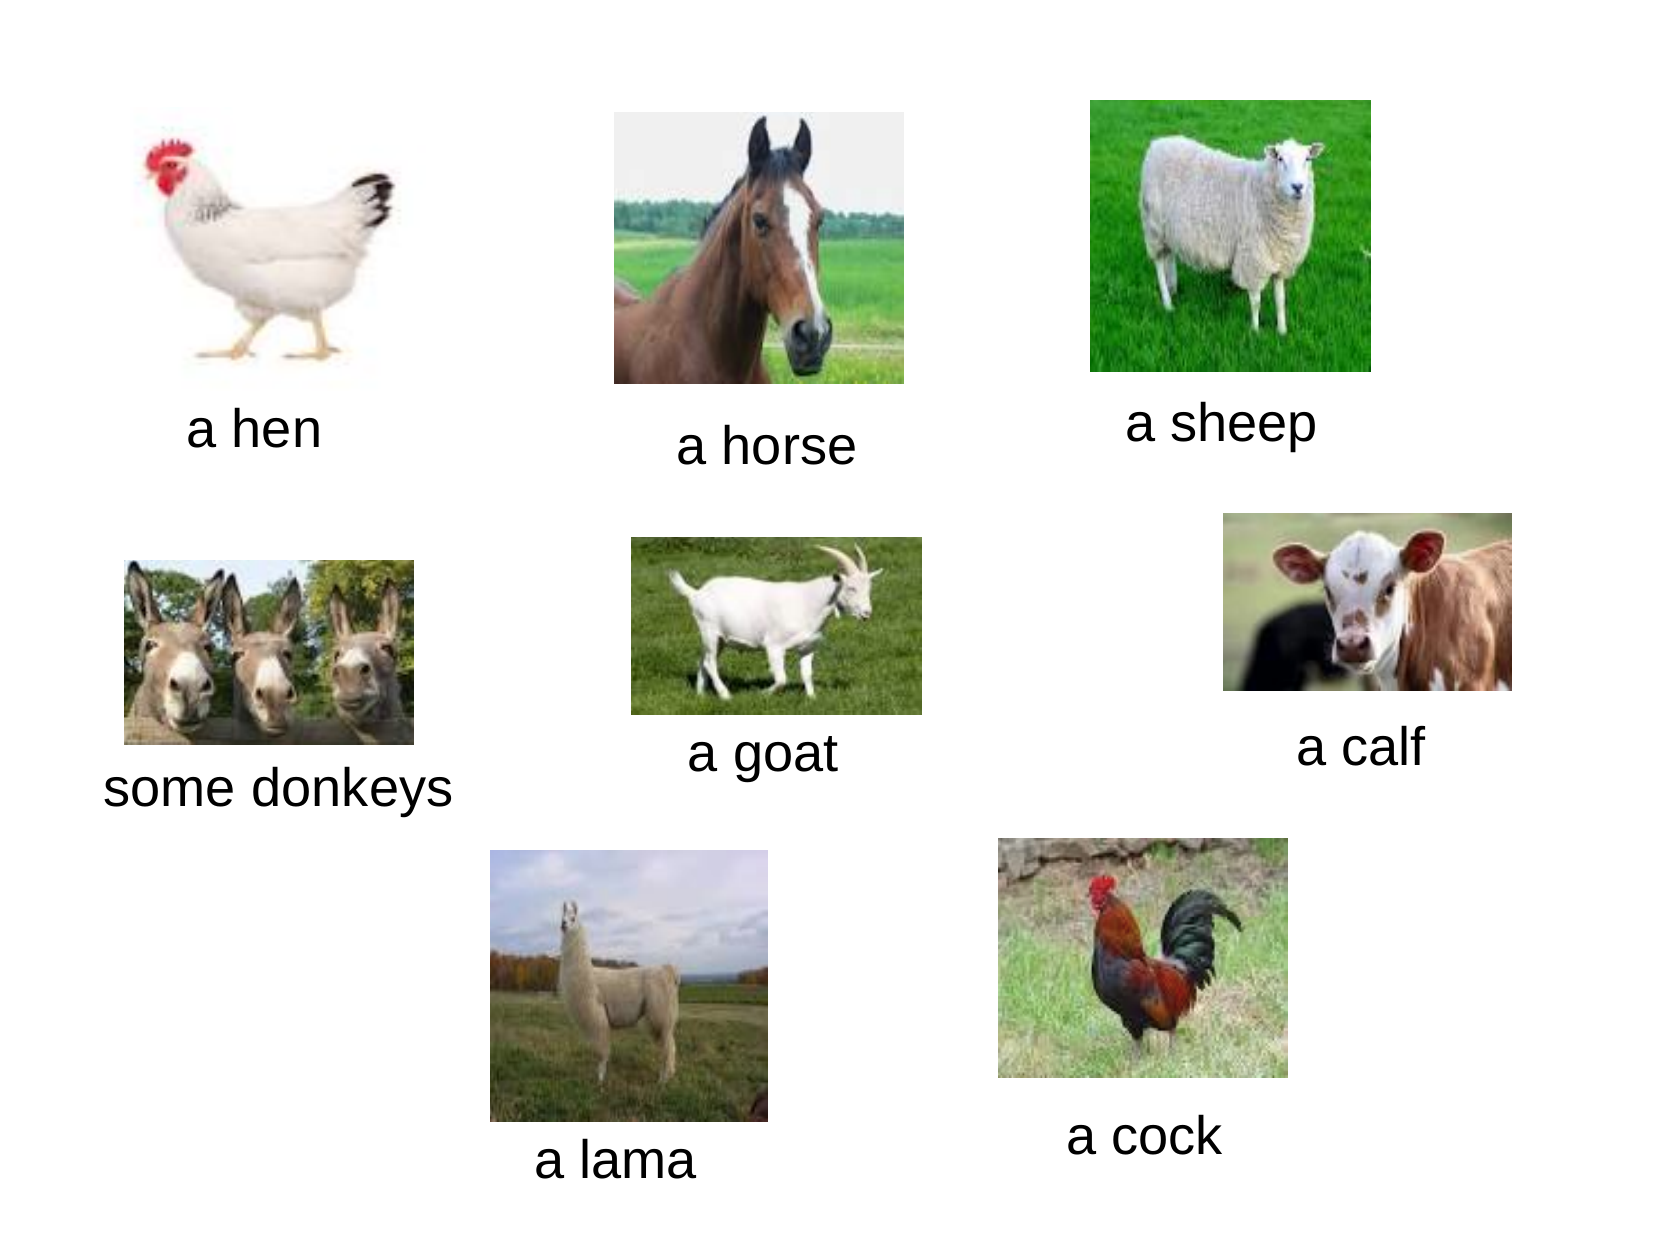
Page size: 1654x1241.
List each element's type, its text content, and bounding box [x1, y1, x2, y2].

text_box a calf [1281, 708, 1441, 785]
picture [1223, 513, 1512, 691]
text_box a horse [631, 408, 892, 527]
text_box a sheep [1110, 384, 1371, 503]
picture [87, 107, 438, 391]
text_box a cock [1051, 1098, 1238, 1174]
text_box a goat [673, 714, 854, 790]
picture [490, 850, 768, 1123]
picture [998, 838, 1288, 1078]
picture [614, 112, 904, 384]
picture [124, 560, 414, 745]
picture [631, 537, 922, 715]
text_box some donkeys [88, 750, 468, 826]
picture [1090, 100, 1371, 373]
text_box a hen [141, 390, 402, 509]
text_box a lama [519, 1122, 712, 1198]
